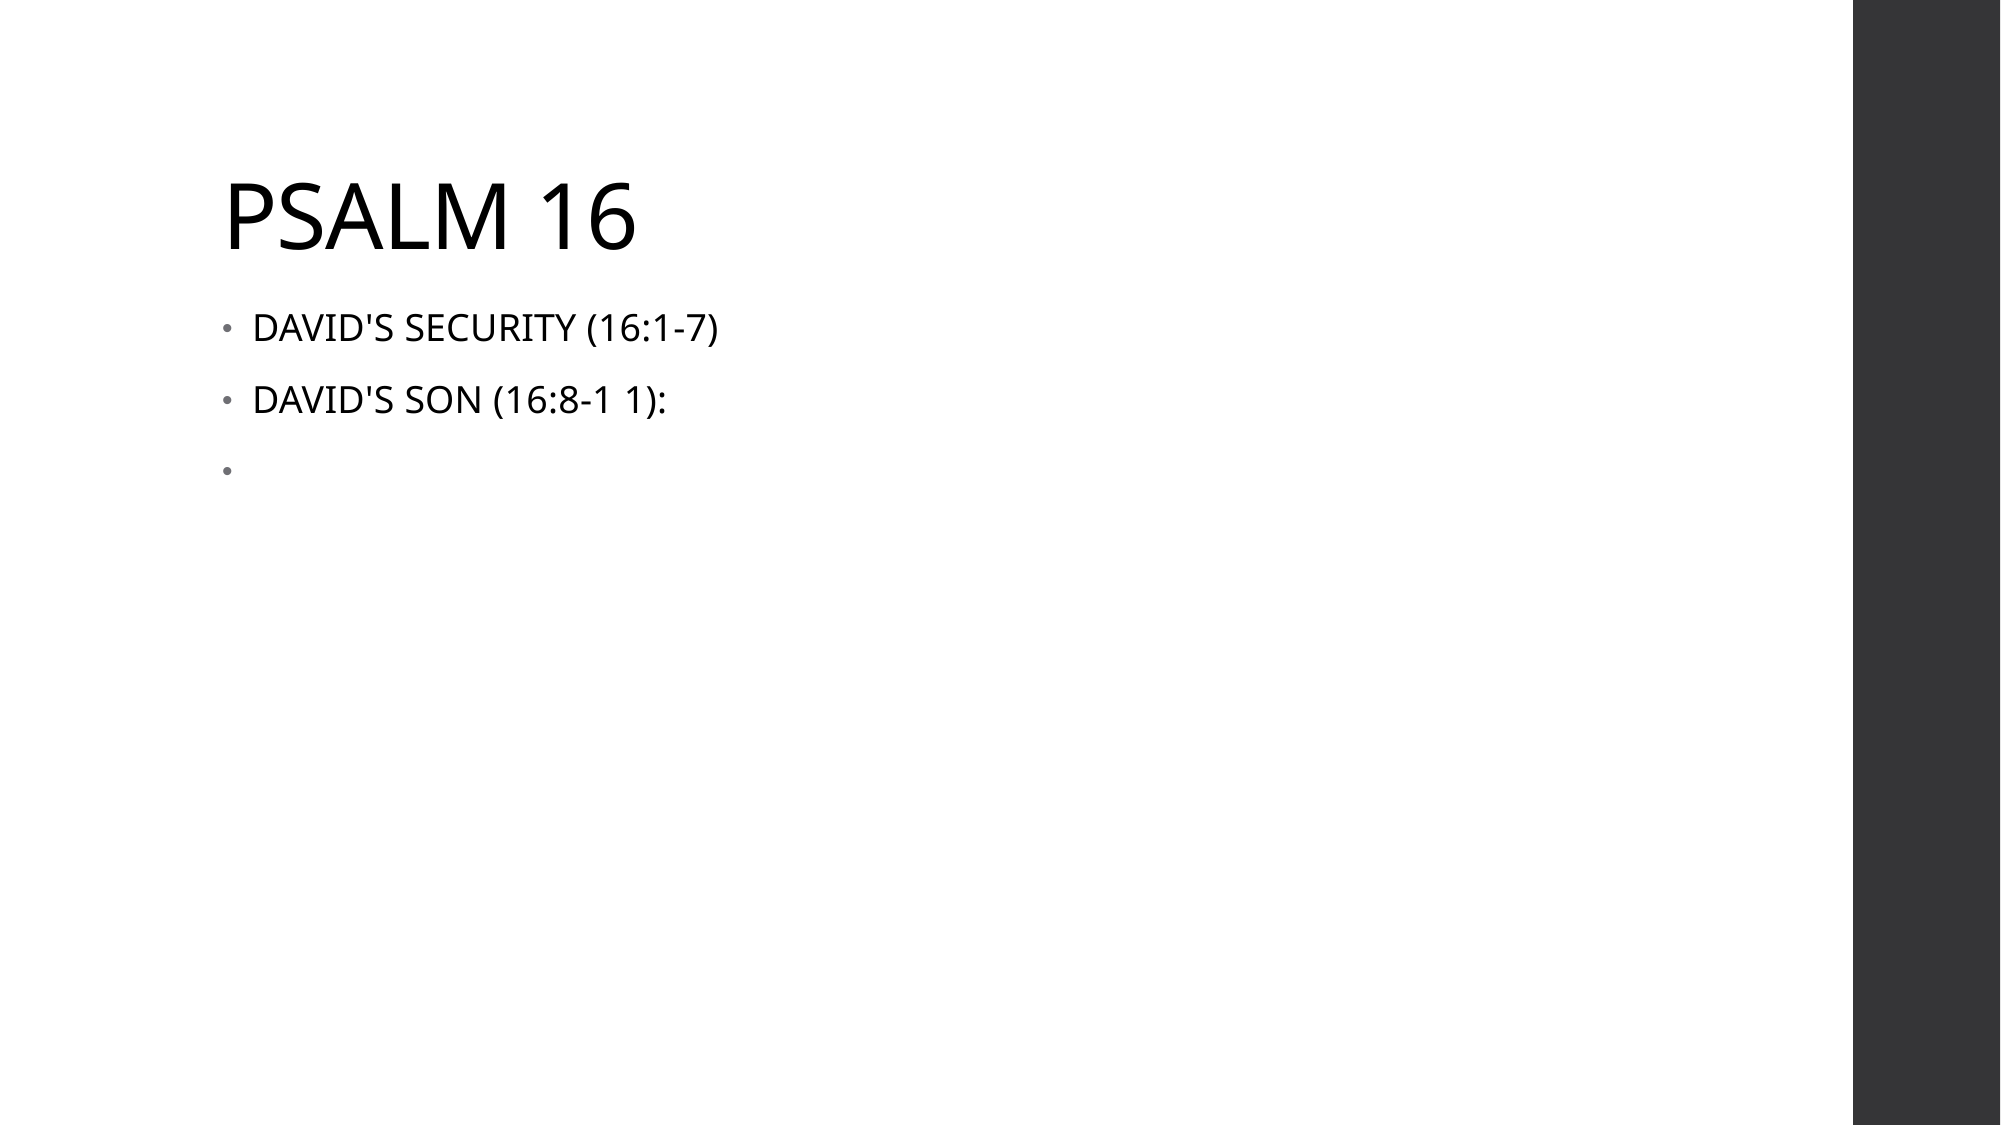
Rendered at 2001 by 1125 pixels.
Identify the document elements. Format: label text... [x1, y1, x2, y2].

list DAVID'S SECURITY (16:1-7) DAVID'S SON (16:8-1 1): [206, 299, 1617, 1014]
title PSALM 16 [206, 60, 1797, 278]
